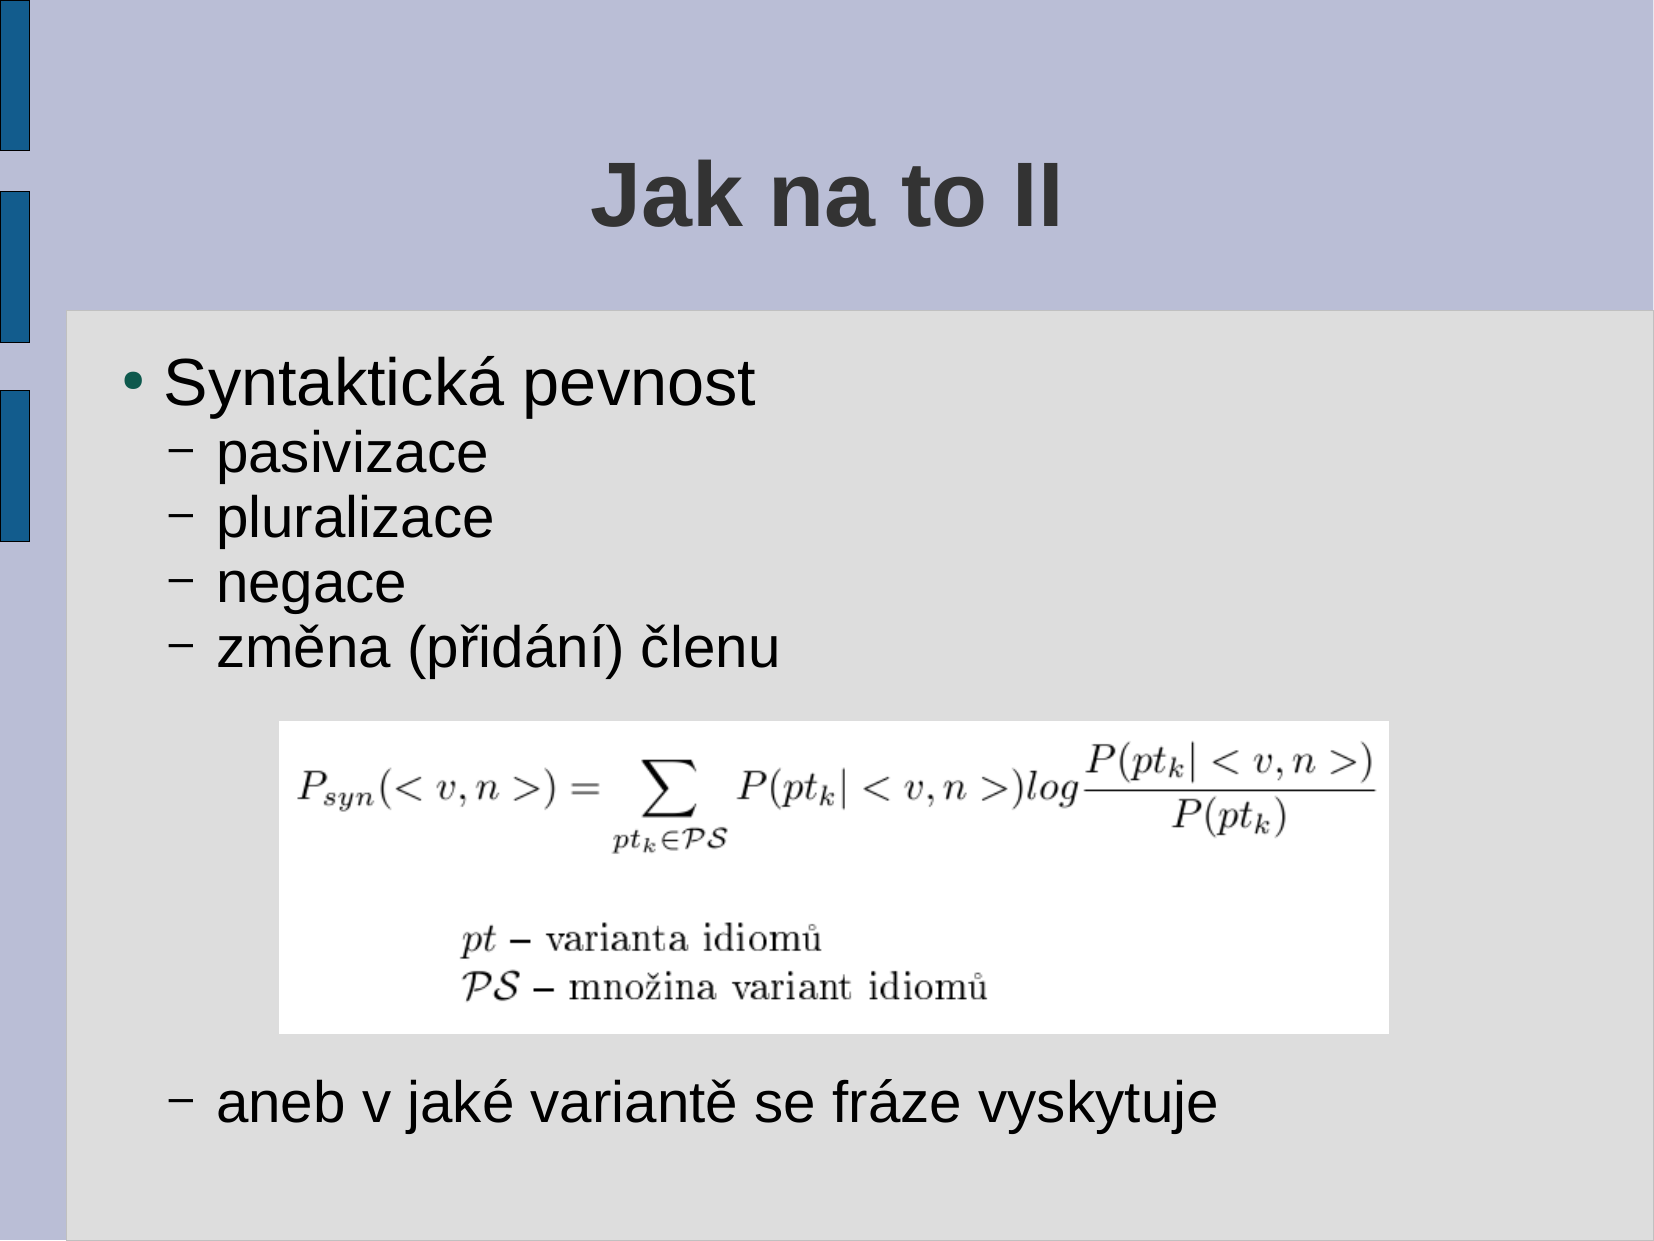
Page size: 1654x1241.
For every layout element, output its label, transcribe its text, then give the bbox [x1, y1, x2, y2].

list Syntaktická pevnost pasivizace pluralizace negace změna (přidání) členu aneb v jaké variantě se fráze vyskytuje [121, 344, 1534, 1135]
picture [279, 721, 1389, 1034]
title Jak na to II [121, 98, 1534, 291]
